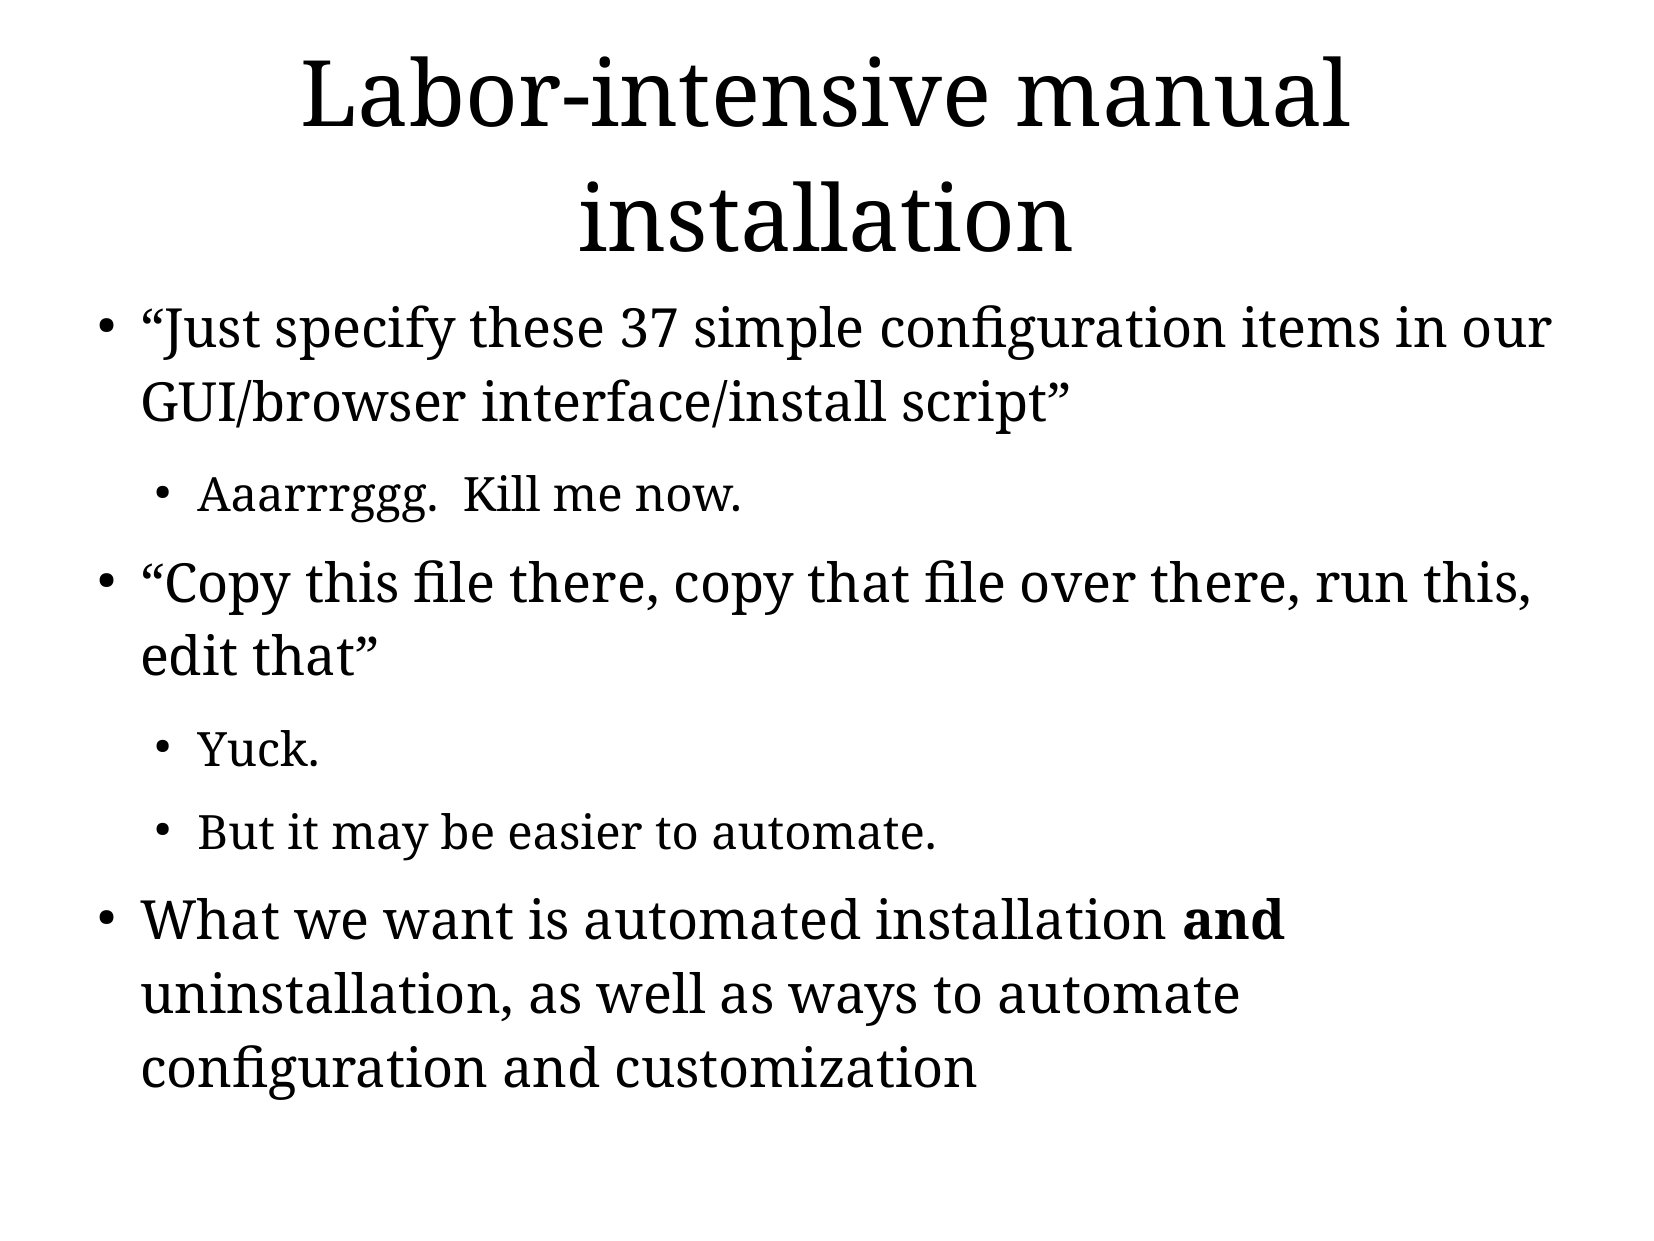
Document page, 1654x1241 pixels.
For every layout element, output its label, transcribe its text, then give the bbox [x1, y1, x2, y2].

title Labor-intensive manual installation [82, 49, 1571, 257]
list “Just specify these 37 simple configuration items in our GUI/browser interface/install script” Aaarrrggg. Kill me now. “Copy this file there, copy that file over there, run this, edit that” Yuck. But it may be easier to automate. What we want is automated installation and uninstallation, as well as ways to automate configuration and customization [82, 290, 1571, 1109]
